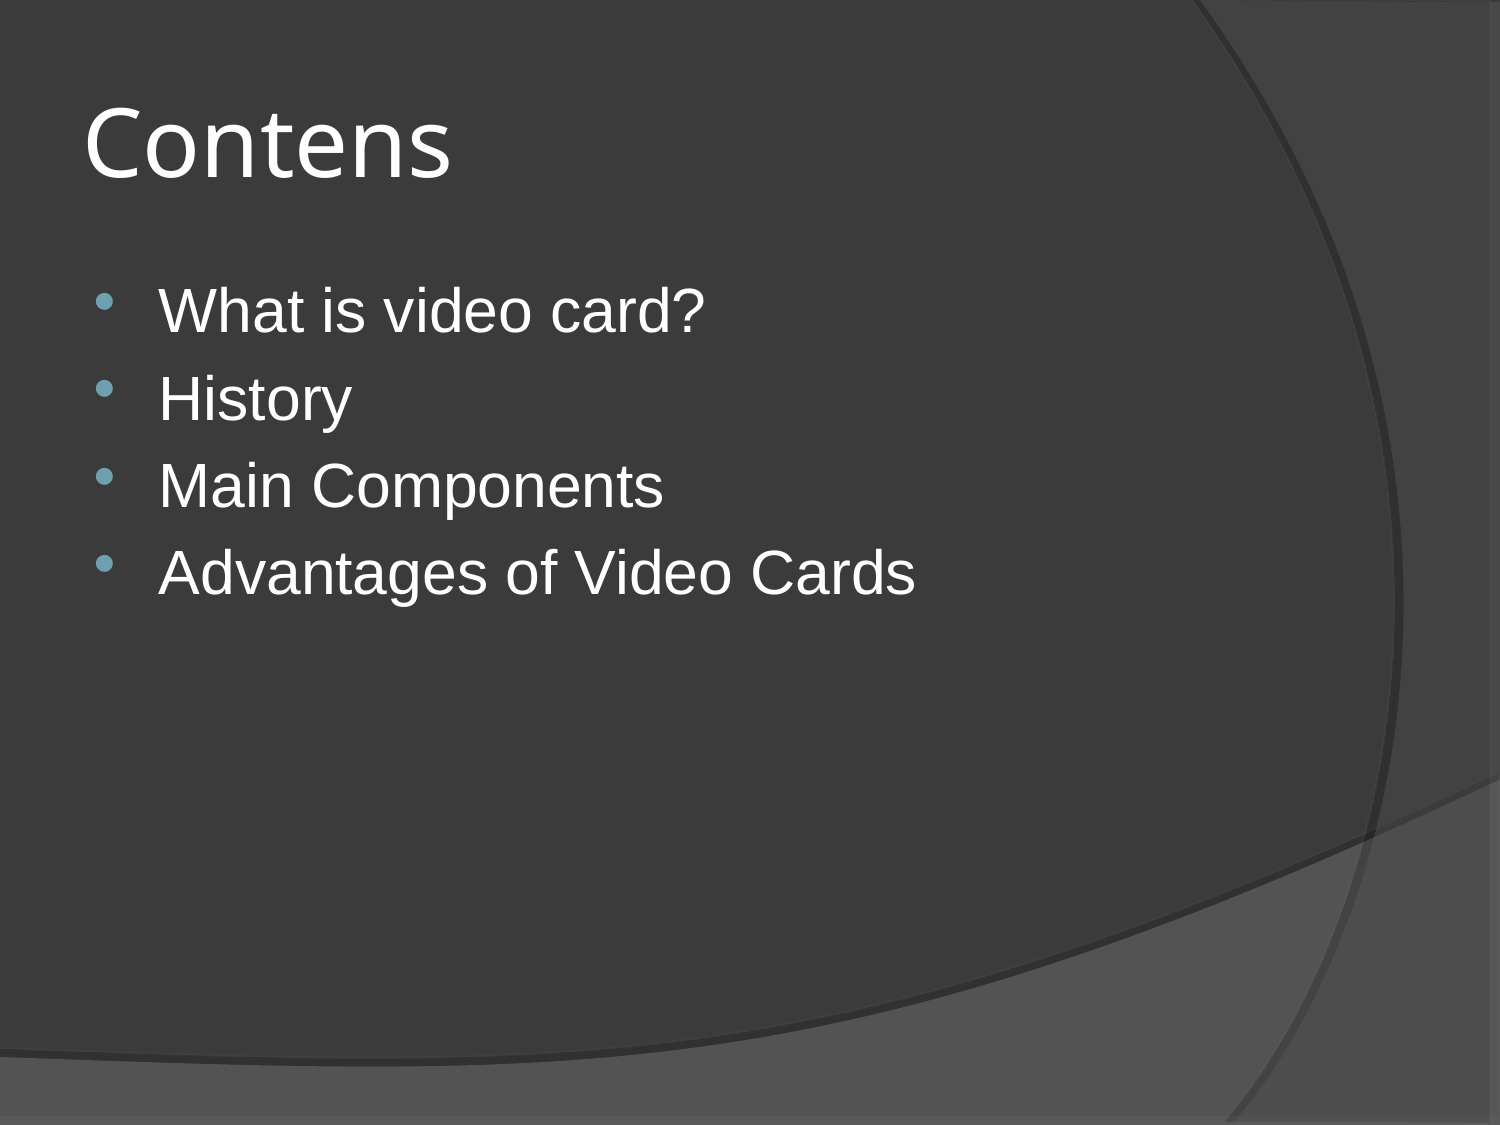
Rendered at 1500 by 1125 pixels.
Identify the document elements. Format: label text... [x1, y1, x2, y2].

title Contens [75, 45, 1300, 233]
list What is video card? History Main Components Advantages of Video Cards [75, 262, 1300, 1005]
